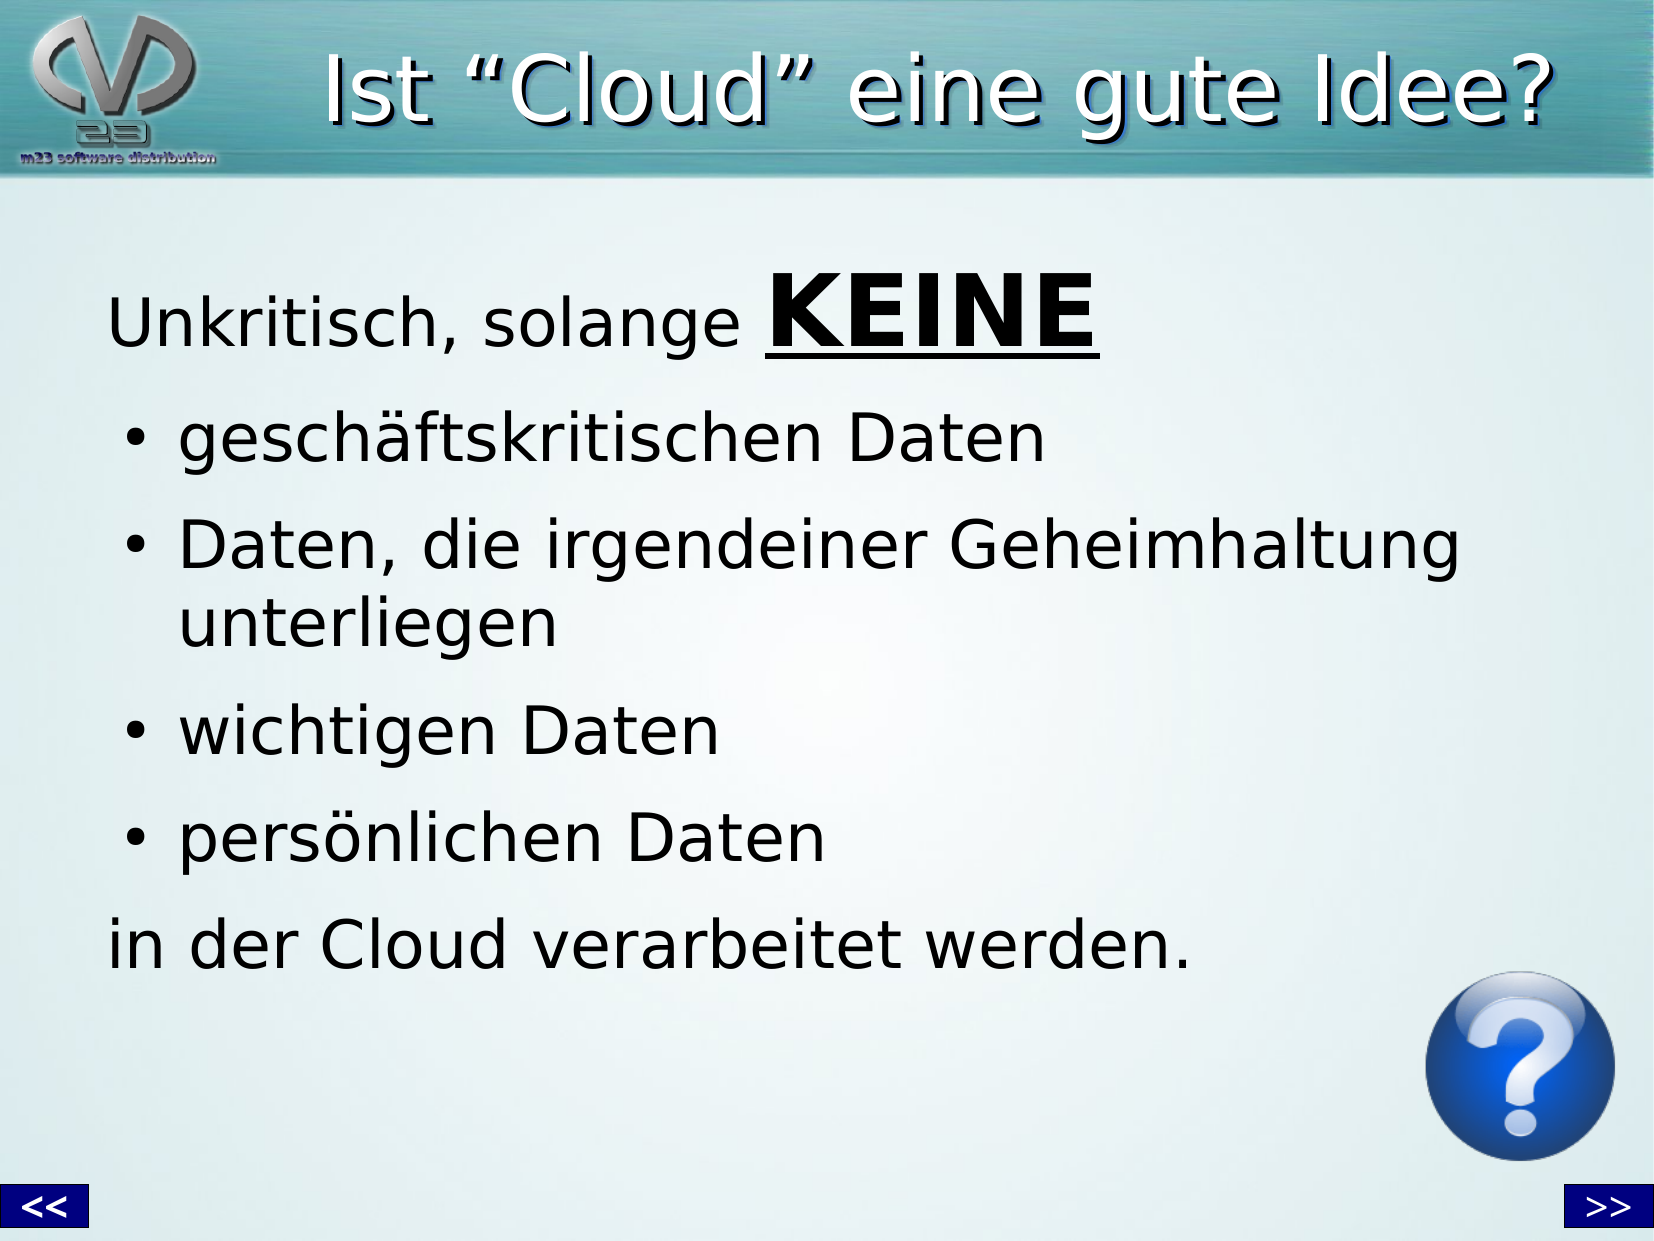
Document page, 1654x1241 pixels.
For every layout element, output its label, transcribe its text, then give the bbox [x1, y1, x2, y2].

picture [0, 0, 1654, 1241]
title Ist “Cloud” eine gute Idee? [224, 2, 1654, 178]
list Unkritisch, solange KEINE geschäftskritischen Daten Daten, die irgendeiner Geheimhaltung unterliegen wichtigen Daten persönlichen Daten in der Cloud verarbeitet werden. [106, 253, 1571, 1117]
